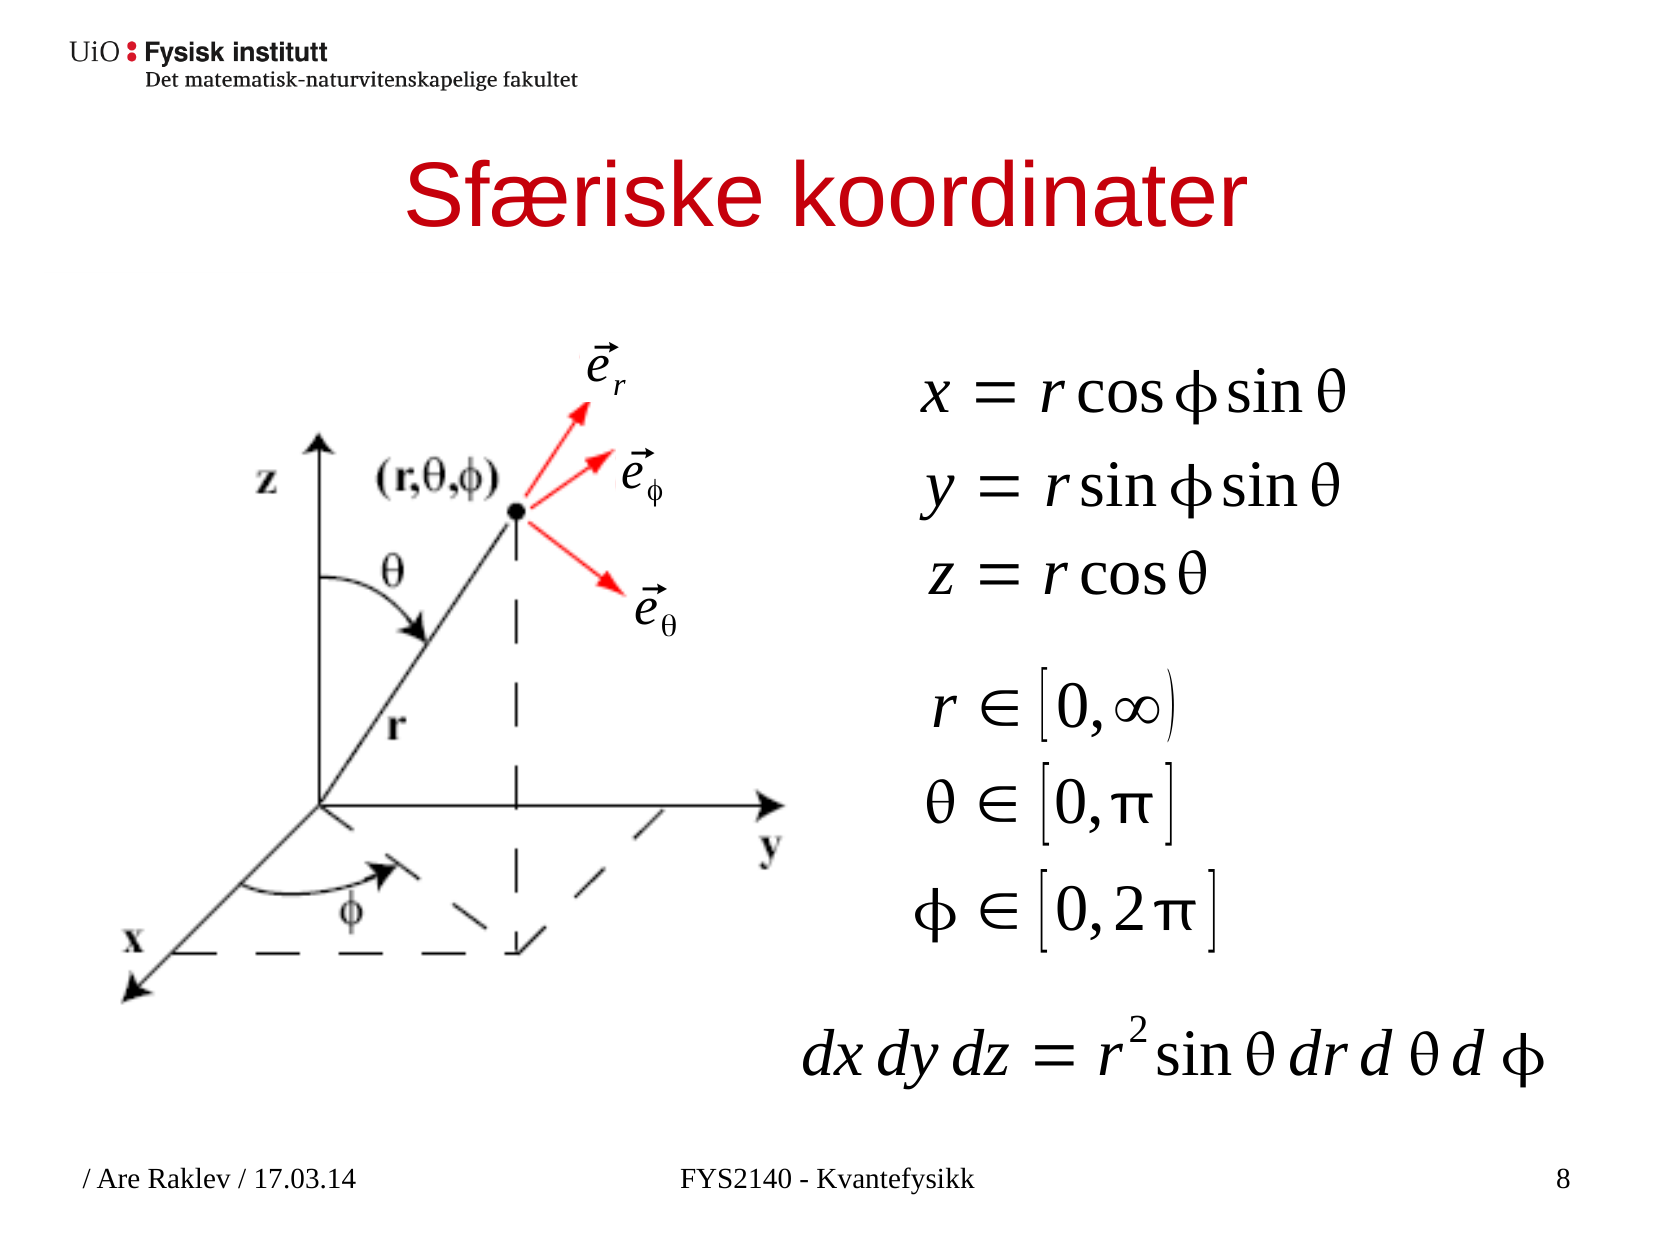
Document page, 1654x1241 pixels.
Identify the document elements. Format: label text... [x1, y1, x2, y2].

chart [580, 334, 635, 403]
chart [911, 351, 1357, 434]
chart [793, 1007, 1552, 1097]
chart [905, 865, 1223, 956]
picture [68, 37, 581, 93]
chart [911, 445, 1351, 528]
title Sfæriske koordinater [82, 90, 1571, 298]
chart [922, 664, 1183, 746]
picture [44, 271, 832, 1049]
chart [627, 576, 684, 638]
chart [917, 759, 1181, 850]
chart [615, 441, 672, 508]
chart [917, 534, 1218, 617]
